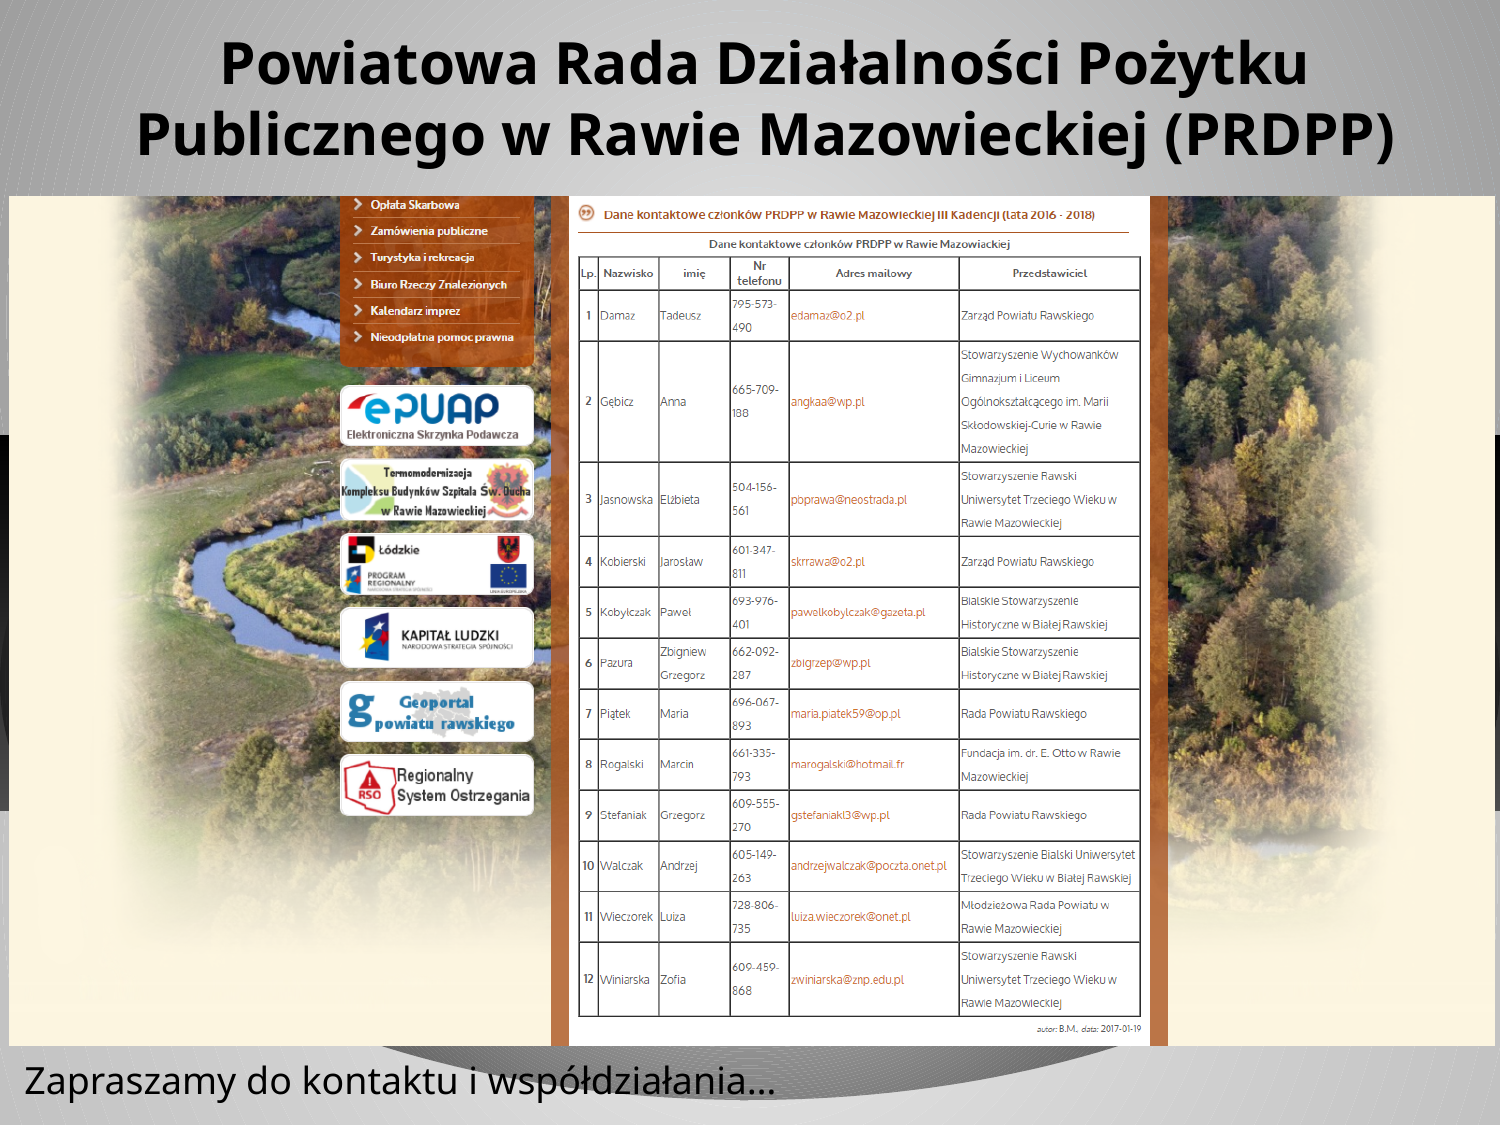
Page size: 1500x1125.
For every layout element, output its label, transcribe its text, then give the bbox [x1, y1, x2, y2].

text_box Zapraszamy do kontaktu i współdziałania… [9, 1049, 1494, 1109]
title Powiatowa Rada Działalności Pożytku Publicznego w Rawie Mazowieckiej (PRDPP) [17, 19, 1483, 185]
picture [9, 196, 1495, 1046]
